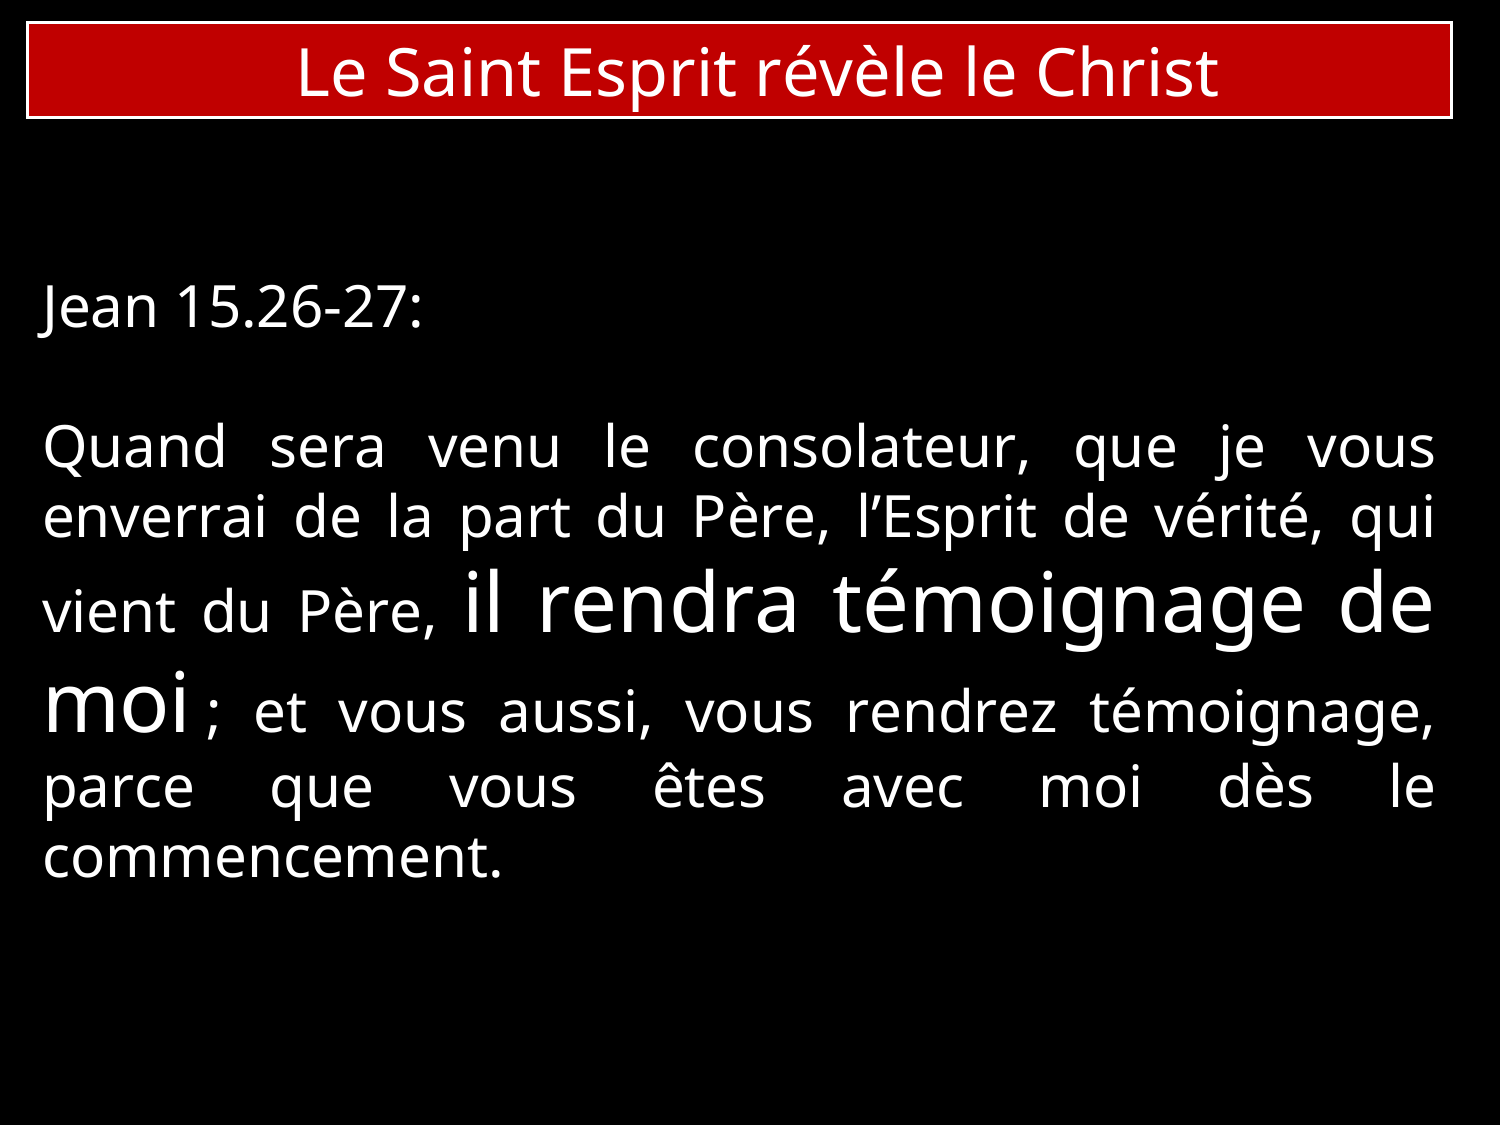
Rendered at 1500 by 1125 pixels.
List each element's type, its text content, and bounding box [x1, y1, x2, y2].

text_box Jean 15.26-27: Quand sera venu le consolateur, que je vous enverrai de la part du Père, l’Esprit de vérité, qui vient du Père, il rendra témoignage de moi ; et vous aussi, vous rendrez témoignage, parce que vous êtes avec moi dès le commencement. [27, 261, 1452, 897]
text_box Le Saint Esprit révèle le Christ [27, 22, 1452, 118]
